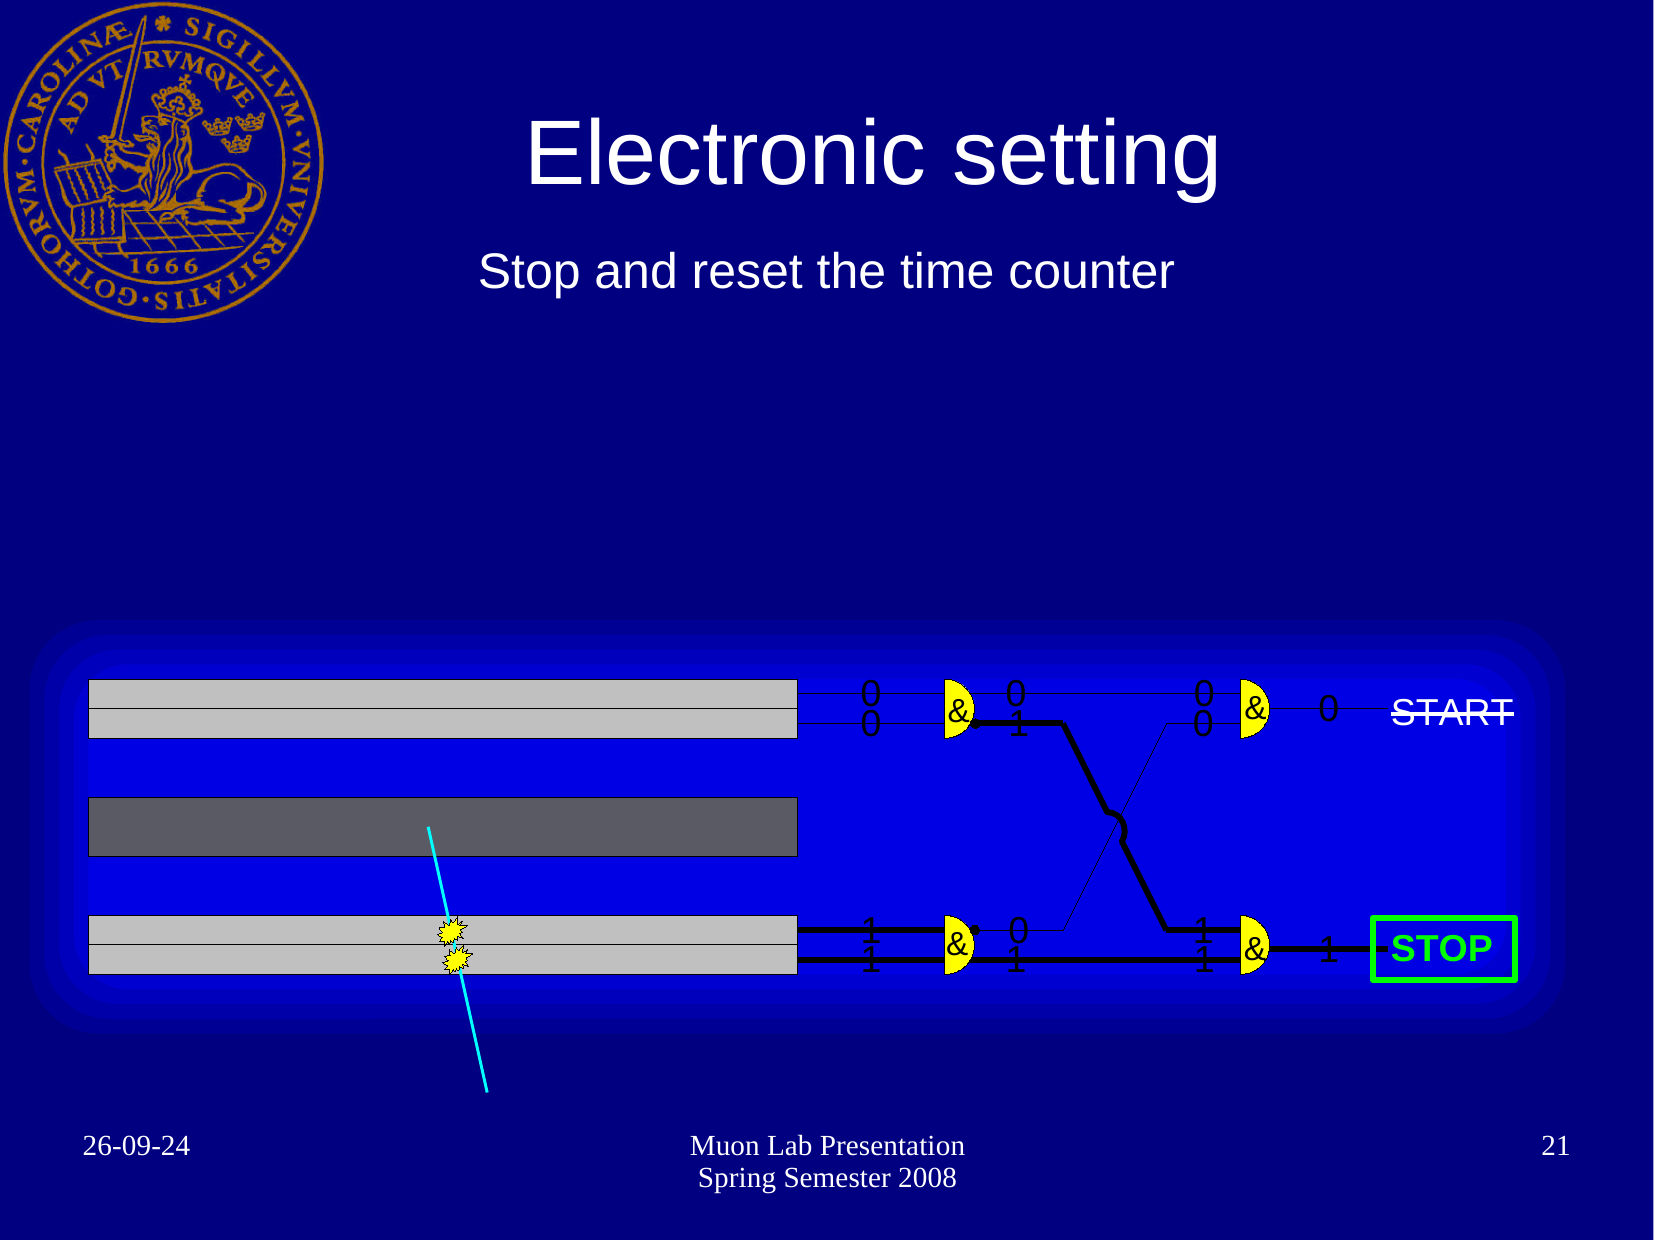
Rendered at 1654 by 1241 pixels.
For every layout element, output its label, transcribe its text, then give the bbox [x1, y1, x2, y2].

text_box STOP [1373, 917, 1515, 981]
text_box Stop and reset the time counter [118, 236, 1536, 307]
title Electronic setting [177, 49, 1571, 257]
text_box & [1229, 922, 1289, 975]
text_box [29, 620, 1566, 1034]
text_box & [932, 685, 993, 737]
picture [0, 0, 325, 325]
text_box START [1373, 681, 1536, 745]
text_box & [1229, 681, 1289, 734]
text_box & [931, 918, 991, 971]
